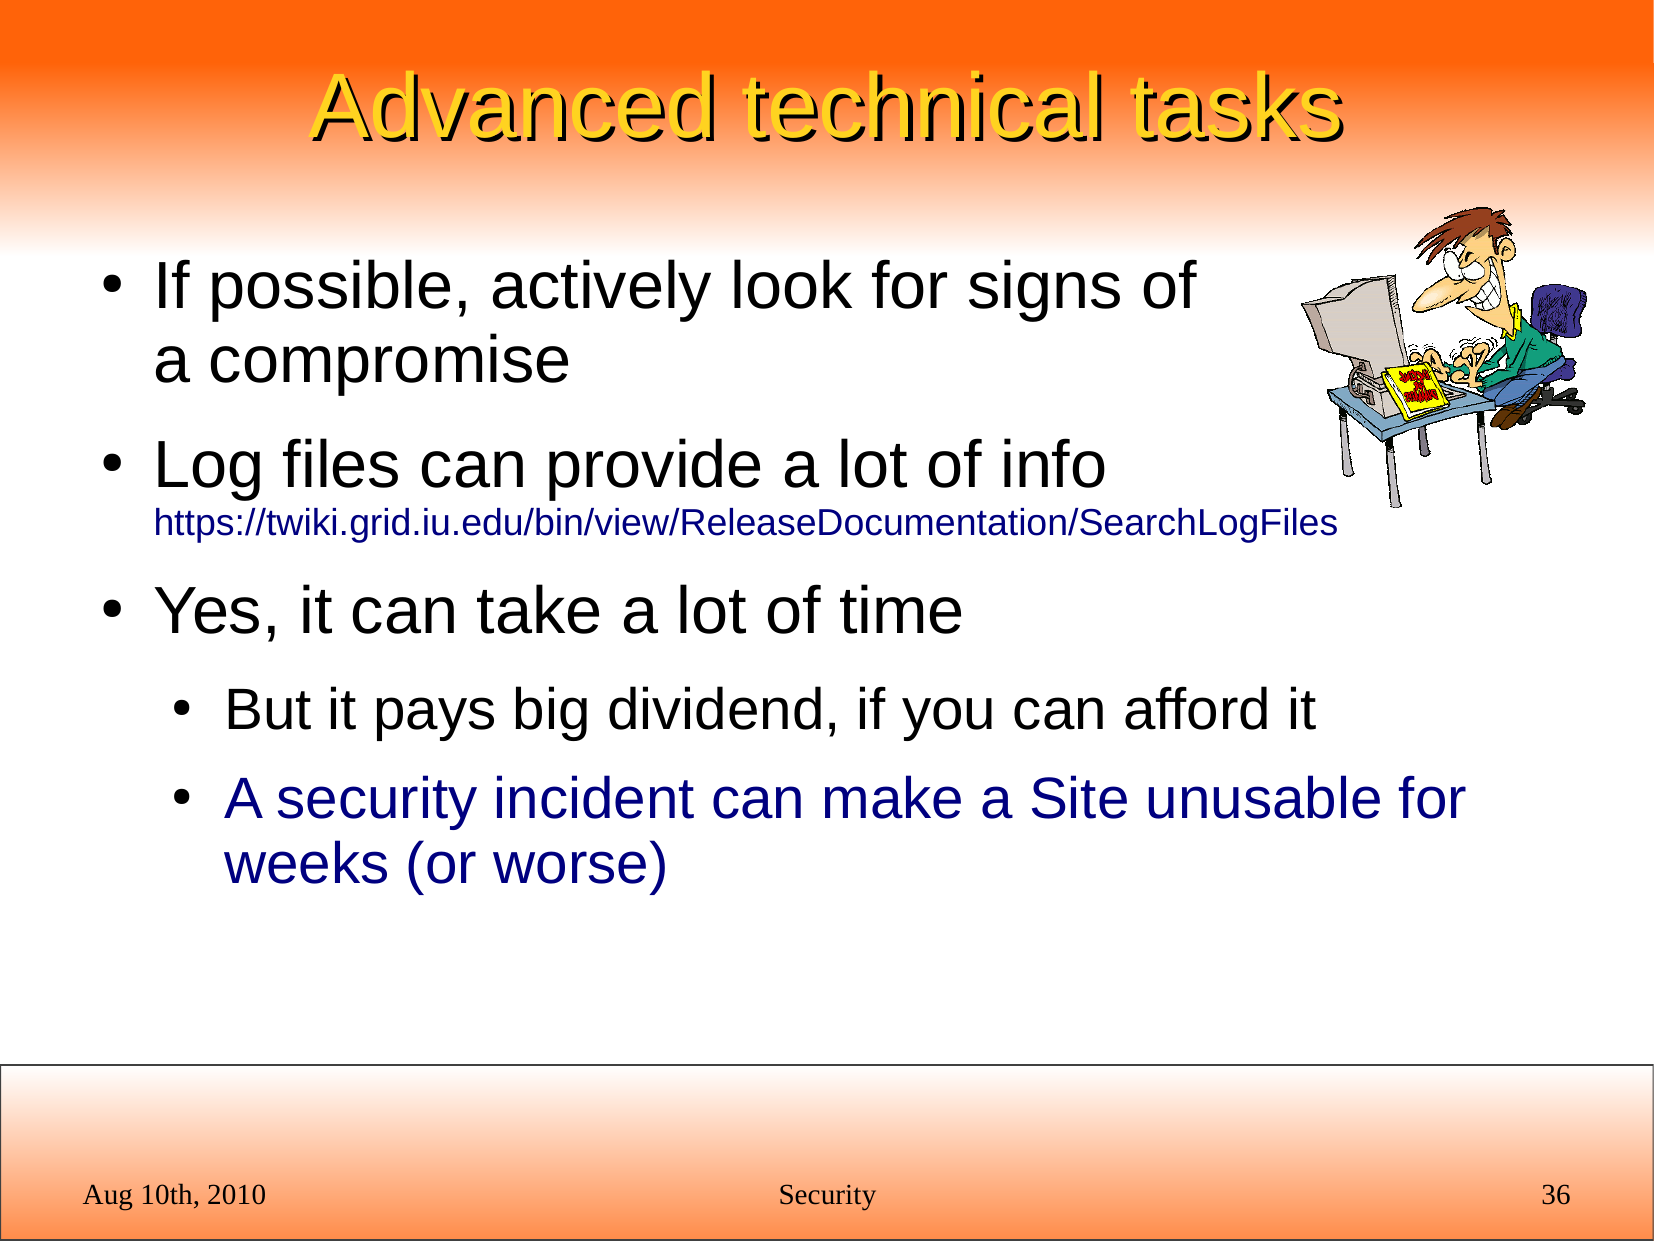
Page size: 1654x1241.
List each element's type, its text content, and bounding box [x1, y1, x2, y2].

picture [1301, 207, 1587, 508]
list If possible, actively look for signs of a compromise Log files can provide a lot of info https://twiki.grid.iu.edu/bin/view/ReleaseDocumentation/SearchLogFiles Yes, it can take a lot of time But it pays big dividend, if you can afford it A security incident can make a Site unusable for weeks (or worse) [82, 247, 1571, 1067]
title Advanced technical tasks [82, 9, 1571, 202]
